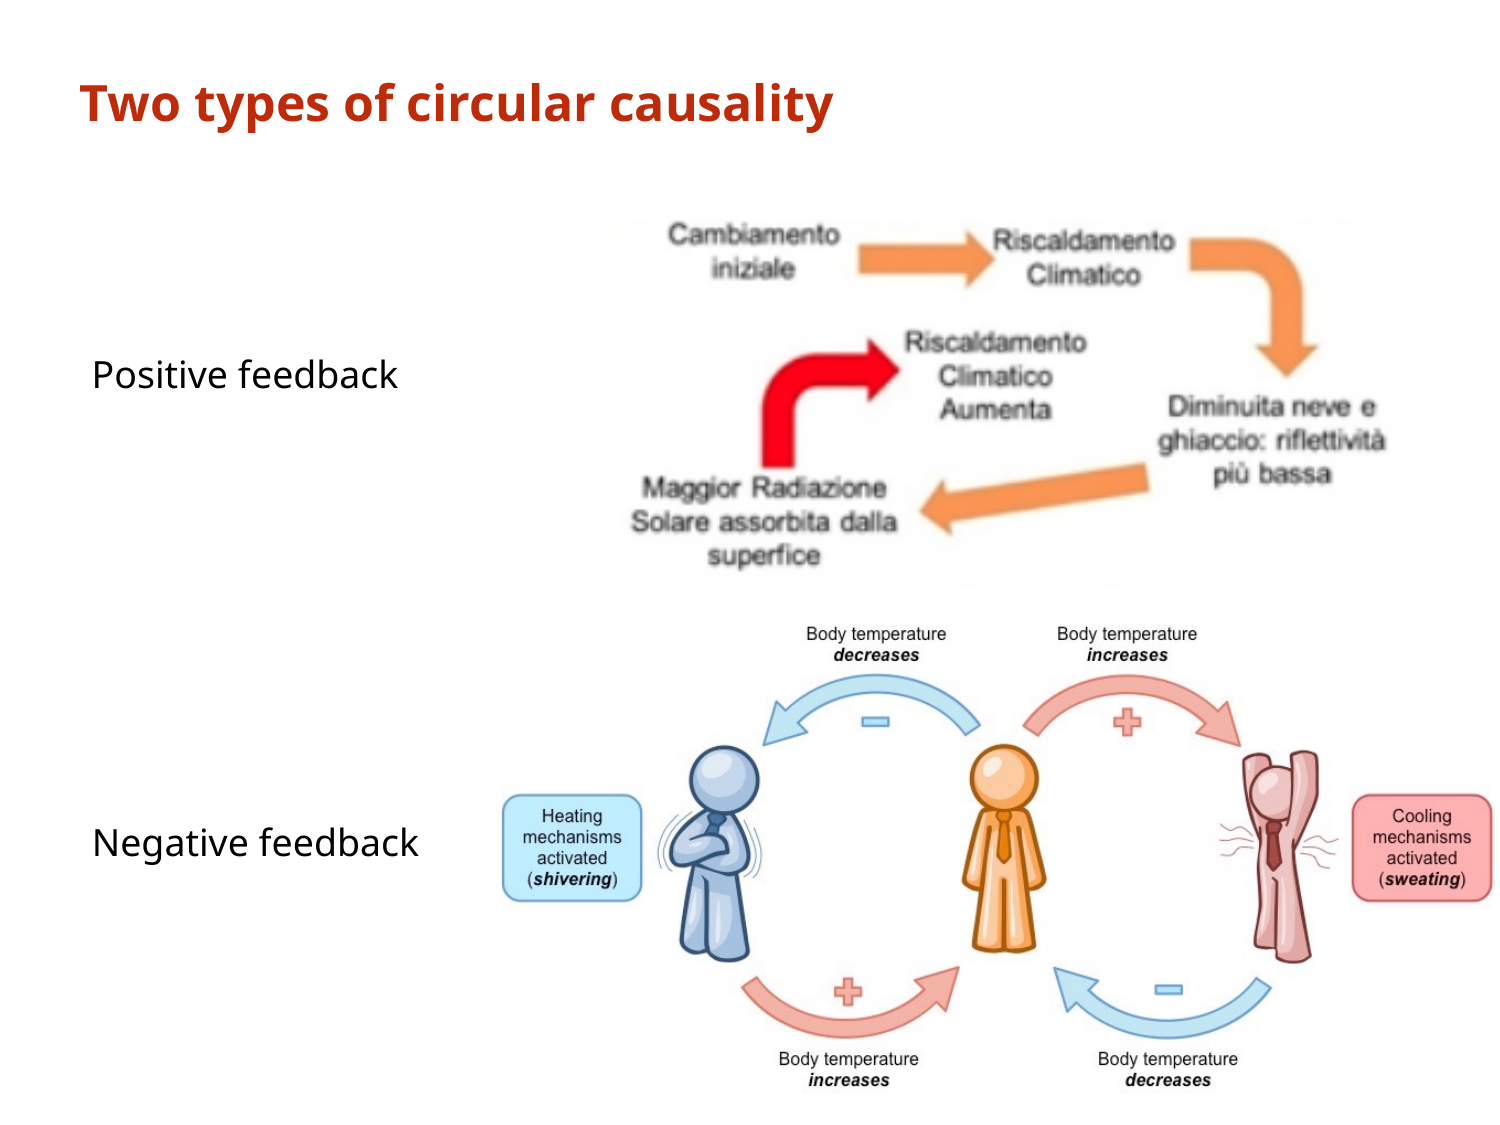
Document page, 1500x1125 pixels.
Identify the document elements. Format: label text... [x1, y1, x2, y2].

list Two types of circular causality [64, 78, 1447, 185]
picture [599, 219, 1415, 589]
text_box Positive feedback [76, 343, 446, 405]
text_box Negative feedback [76, 811, 472, 873]
picture [501, 608, 1493, 1106]
